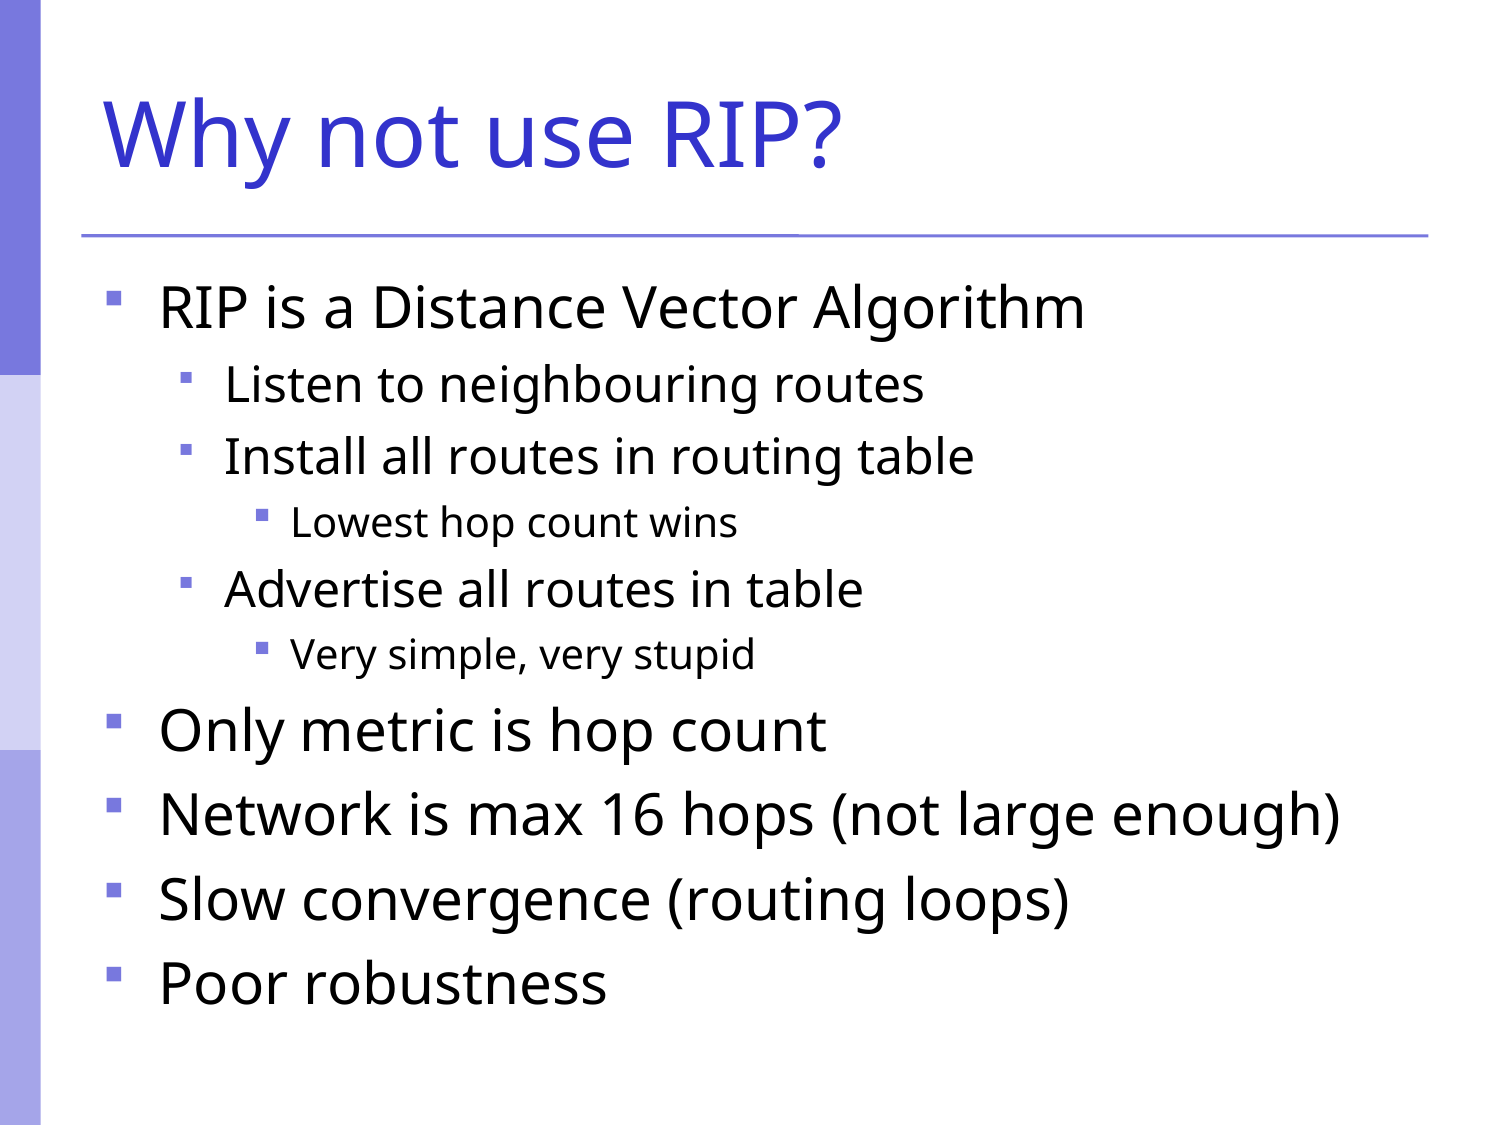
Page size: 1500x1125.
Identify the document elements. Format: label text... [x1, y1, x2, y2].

text_box RIP is a Distance Vector Algorithm Listen to neighbouring routes Install all routes in routing table Lowest hop count wins Advertise all routes in table Very simple, very stupid Only metric is hop count Network is max 16 hops (not large enough) Slow convergence (routing loops) Poor robustness [87, 262, 1363, 1094]
text_box Why not use RIP? [87, 37, 1363, 225]
